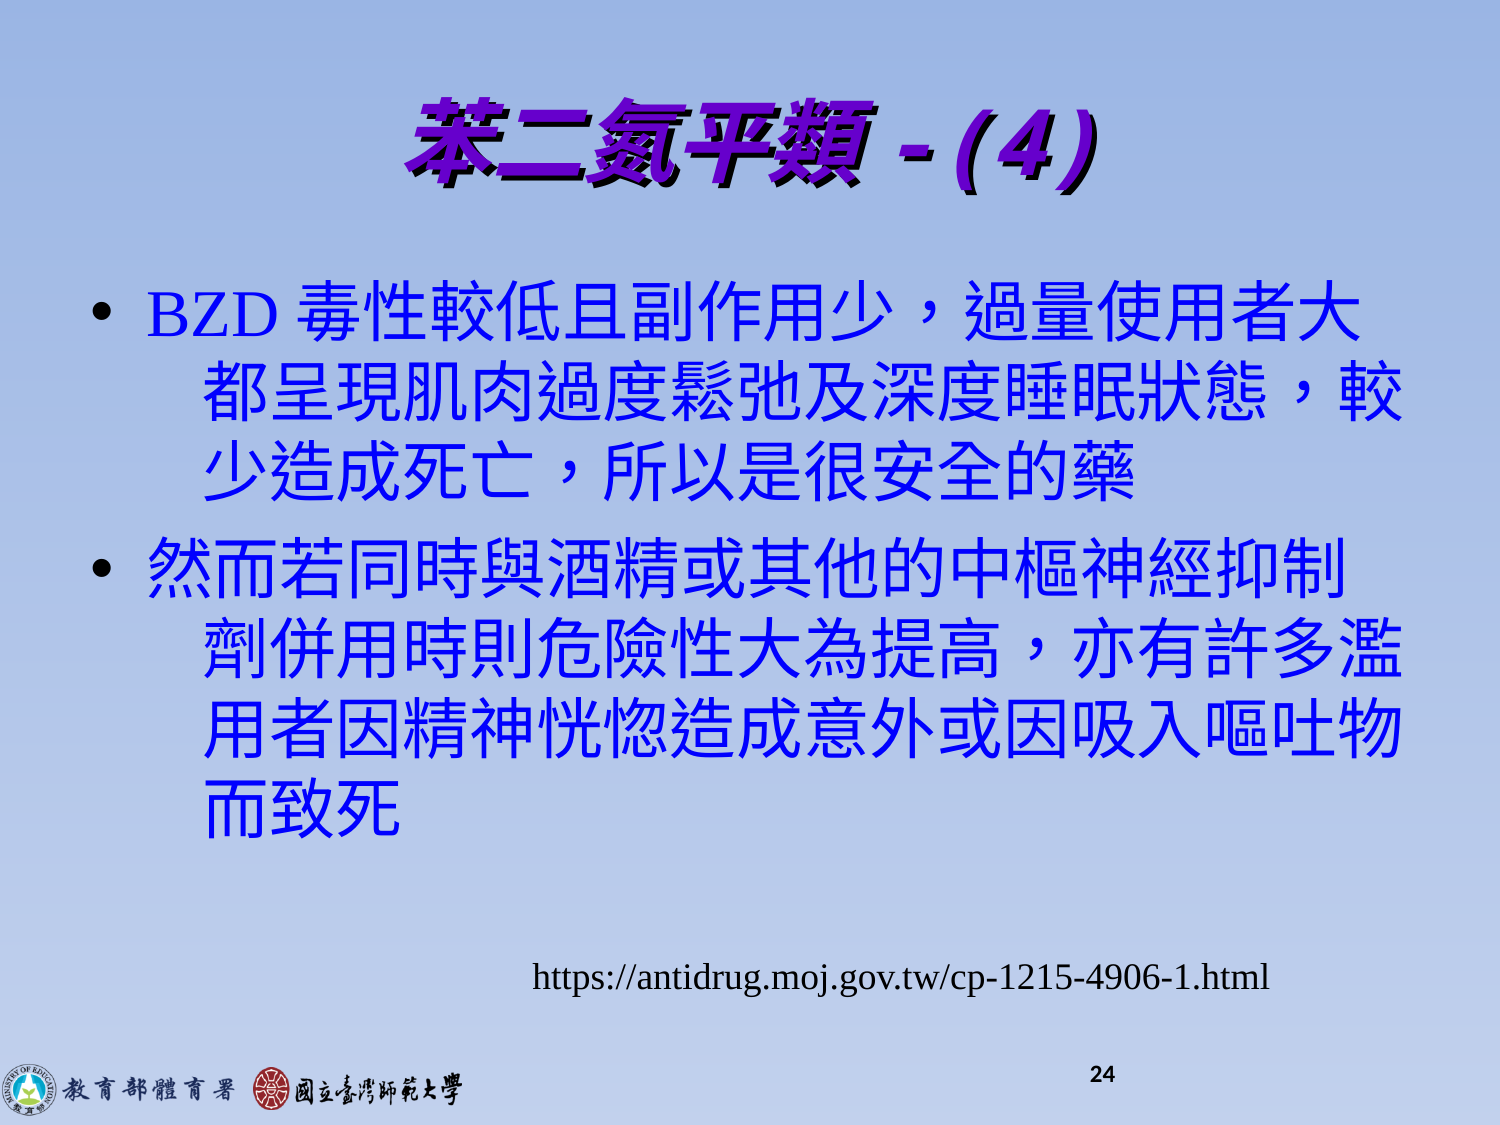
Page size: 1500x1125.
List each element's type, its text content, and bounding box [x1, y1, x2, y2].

list BZD毒性較低且副作用少，過量使用者大都呈現肌肉過度鬆弛及深度睡眠狀態，較少造成死亡，所以是很安全的藥 然而若同時與酒精或其他的中樞神經抑制劑併用時則危險性大為提高，亦有許多濫用者因精神恍惚造成意外或因吸入嘔吐物而致死 [75, 262, 1426, 1005]
title 苯二氮平類-(4) [75, 45, 1426, 233]
text_box https://antidrug.moj.gov.tw/cp-1215-4906-1.html [517, 944, 1412, 1004]
text_box [1074, 1042, 1426, 1103]
